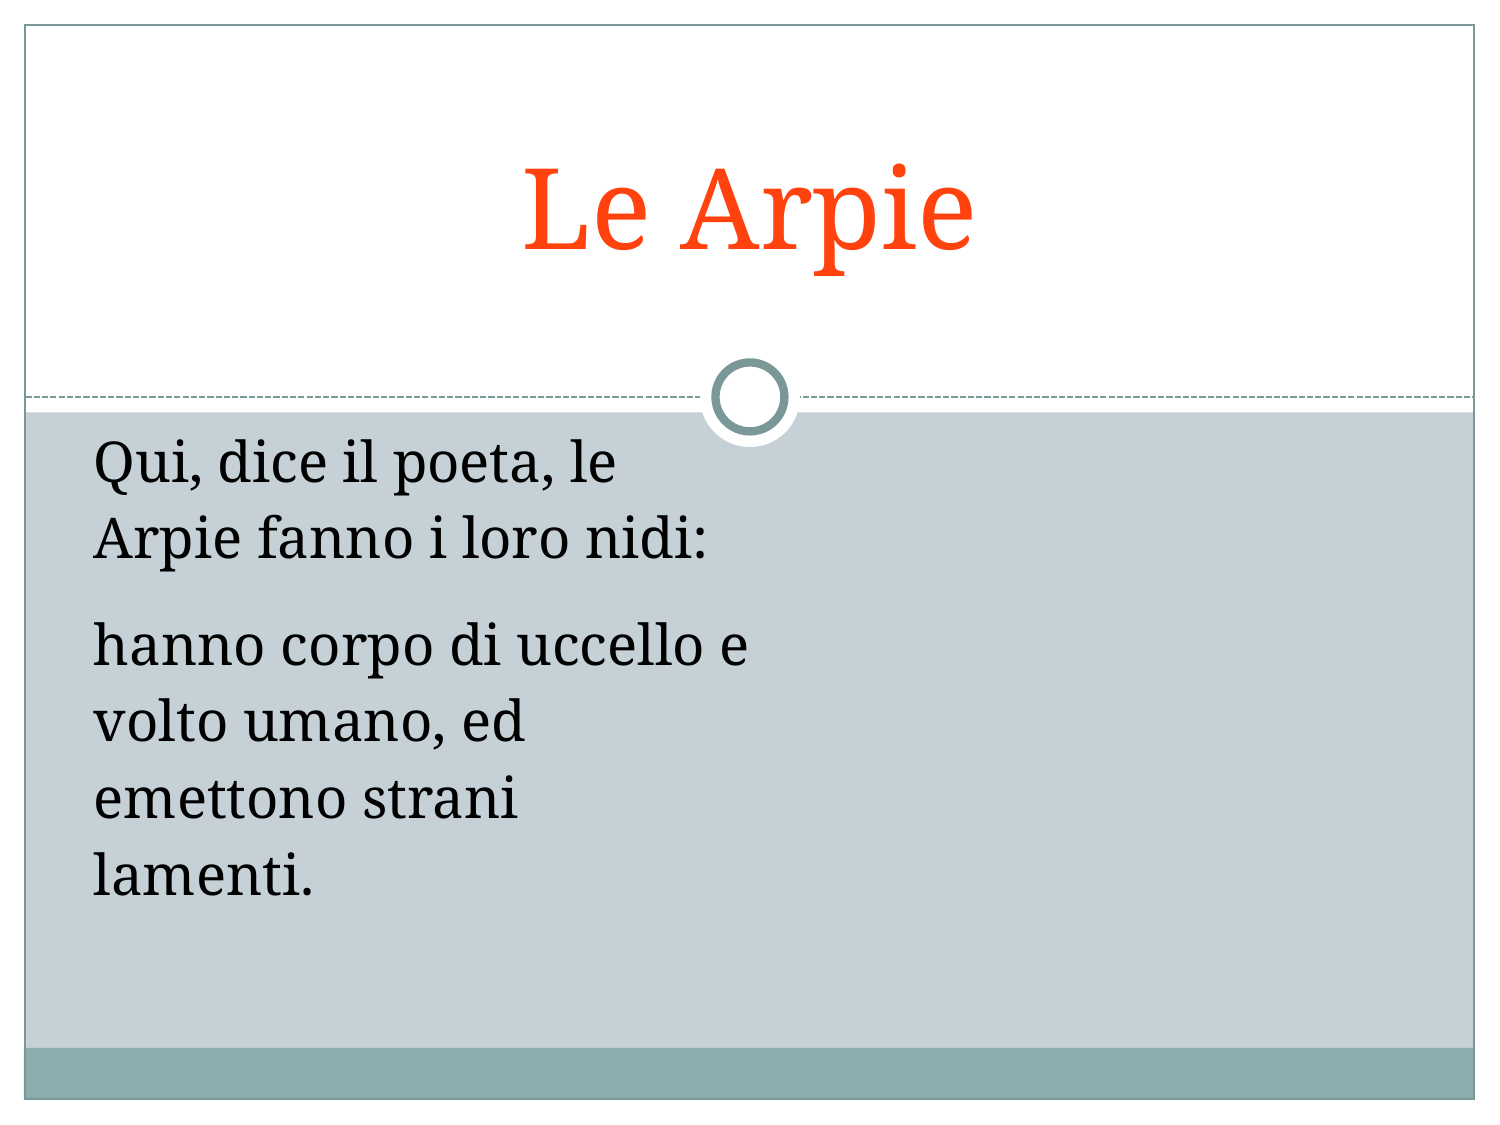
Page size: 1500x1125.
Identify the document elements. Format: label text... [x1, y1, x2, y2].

list Qui, dice il poeta, le Arpie fanno i loro nidi: hanno corpo di uccello e volto umano, ed emettono strani lamenti. [93, 421, 753, 1125]
title Le Arpie [112, 62, 1388, 350]
